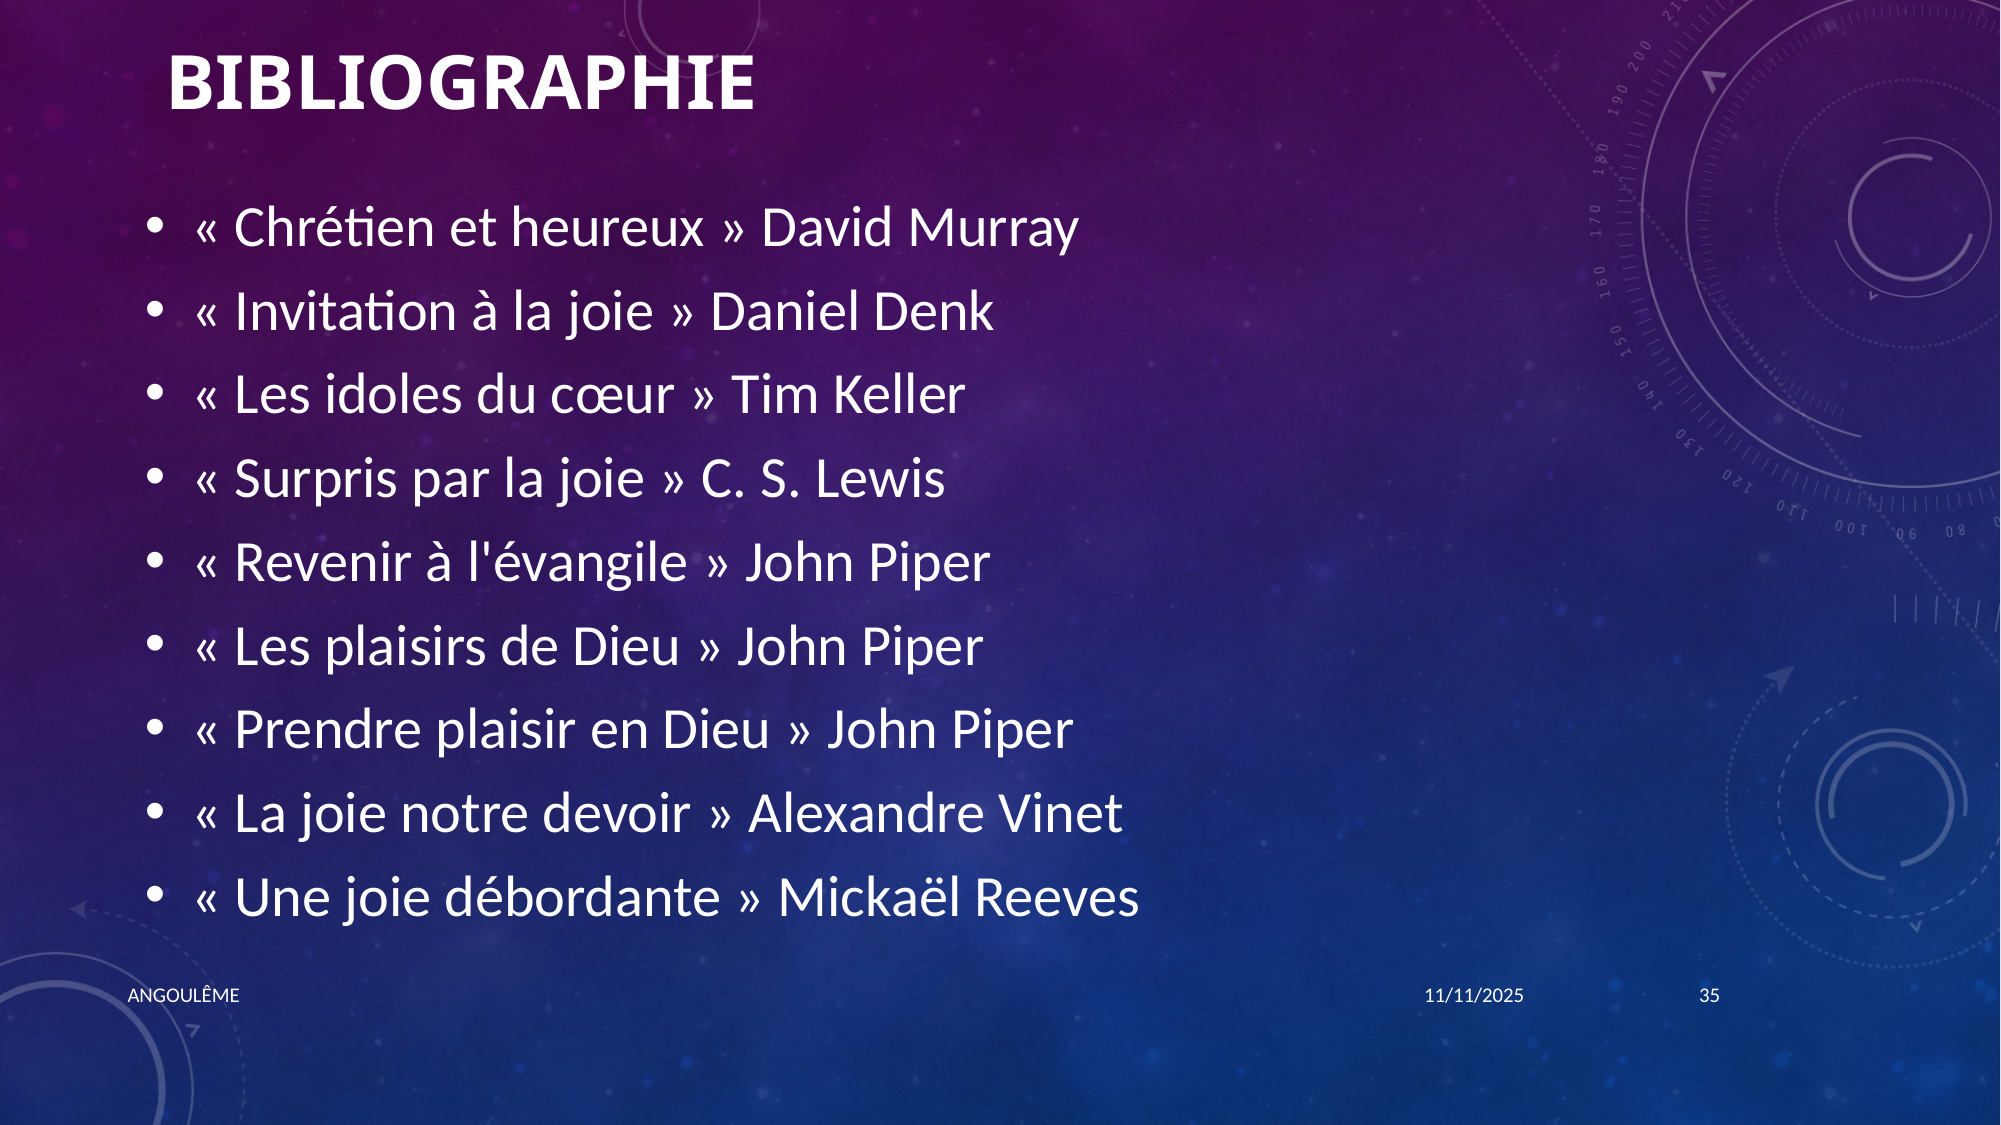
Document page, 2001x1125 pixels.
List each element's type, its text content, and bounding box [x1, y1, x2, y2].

text_box ANGOULÊME [112, 963, 1397, 1026]
text_box [1684, 963, 1775, 1026]
text_box 11/11/2025 [1409, 963, 1672, 1026]
title Bibliographie [0, 0, 1775, 159]
list « Chrétien et heureux » David Murray « Invitation à la joie » Daniel Denk « Les idoles du cœur » Tim Keller « Surpris par la joie » C. S. Lewis « Revenir à l'évangile » John Piper « Les plaisirs de Dieu » John Piper « Prendre plaisir en Dieu » John Piper « La joie notre devoir » Alexandre Vinet « Une joie débordante » Mickaël Reeves [129, 121, 1888, 1004]
